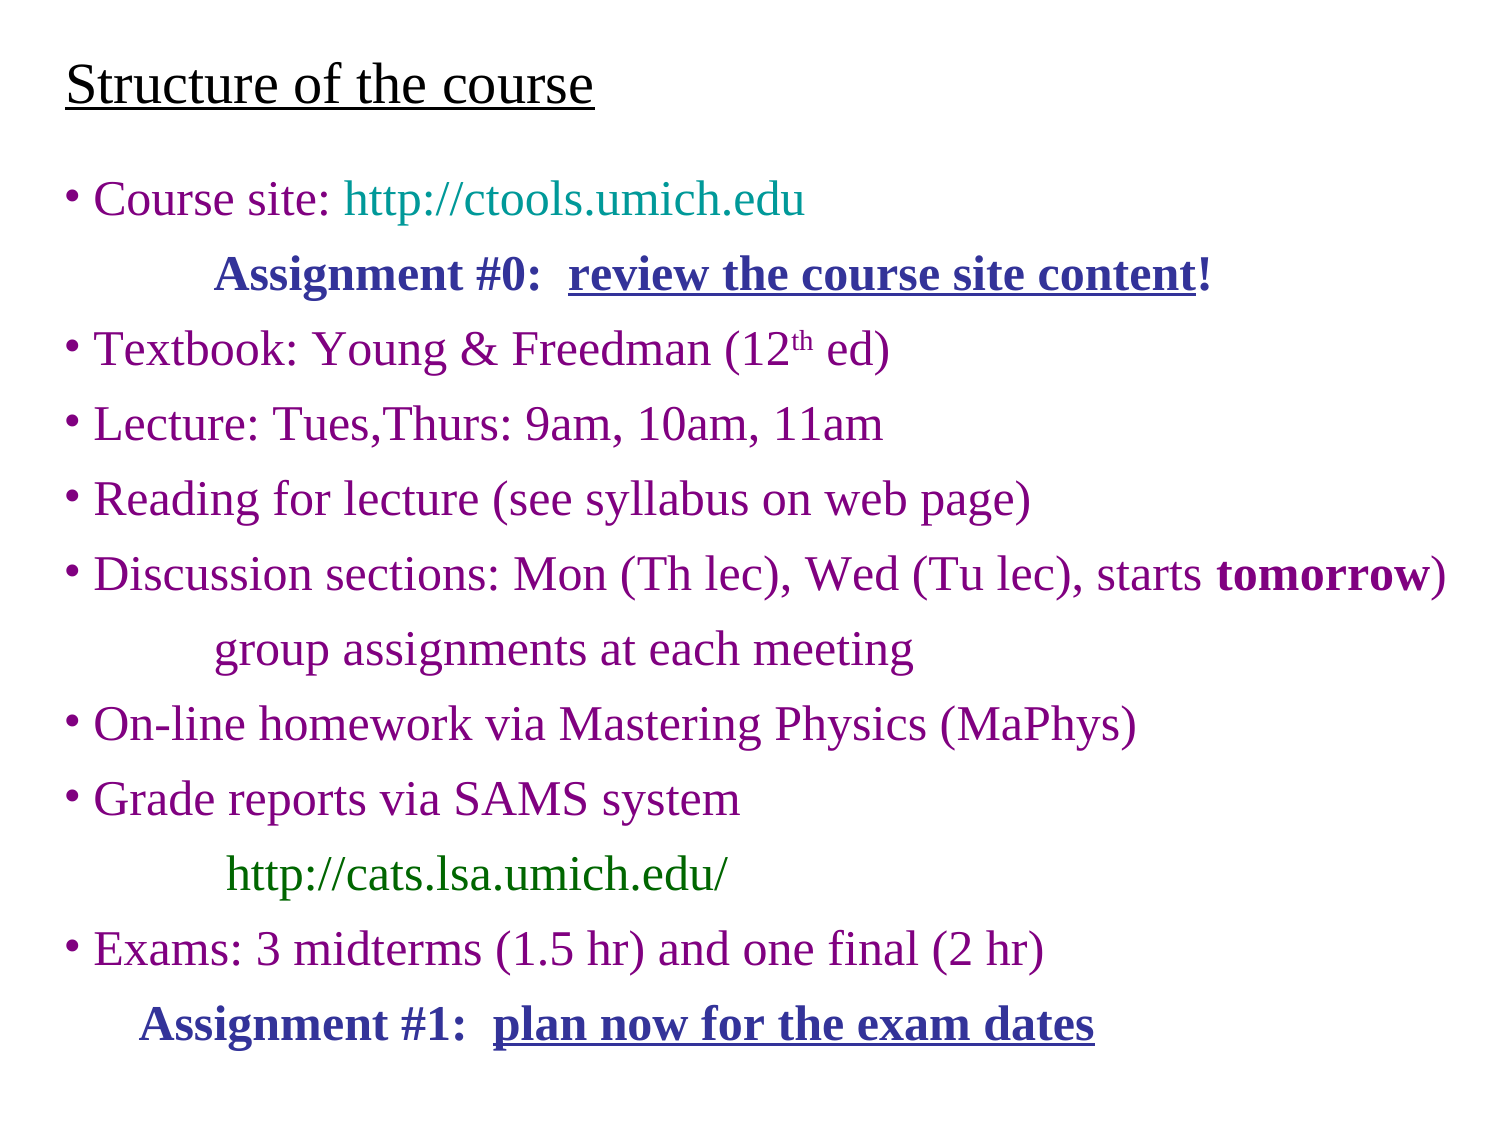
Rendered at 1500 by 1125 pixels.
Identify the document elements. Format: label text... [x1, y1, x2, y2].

text_box Course site: http://ctools.umich.edu Assignment #0: review the course site content! Textbook: Young & Freedman (12th ed) Lecture: Tues,Thurs: 9am, 10am, 11am Reading for lecture (see syllabus on web page) Discussion sections: Mon (Th lec), Wed (Tu lec), starts tomorrow) group assignments at each meeting On-line homework via Mastering Physics (MaPhys) Grade reports via SAMS system http://cats.lsa.umich.edu/ Exams: 3 midterms (1.5 hr) and one final (2 hr) Assignment #1: plan now for the exam dates [48, 142, 1462, 1059]
text_box Structure of the course [50, 37, 610, 123]
